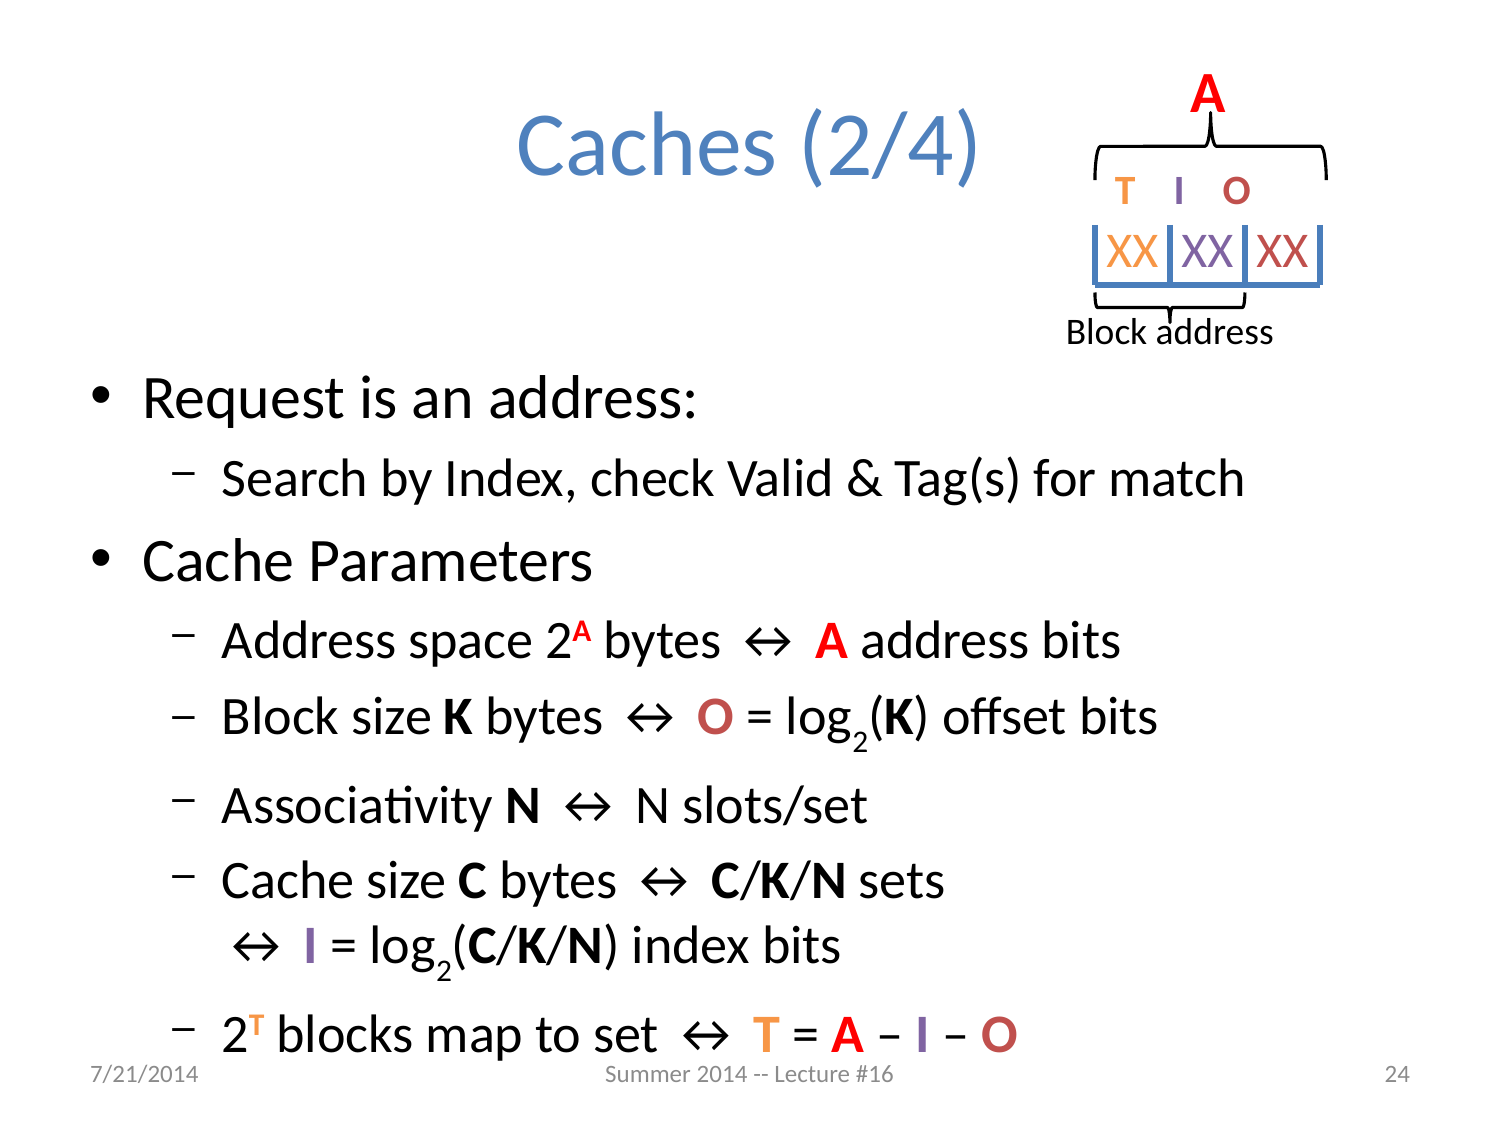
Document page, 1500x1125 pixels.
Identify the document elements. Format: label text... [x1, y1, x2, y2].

text_box T I O [1100, 155, 1350, 220]
text_box XX [1094, 209, 1169, 285]
text_box XX [1244, 220, 1320, 285]
title Caches (2/4) [75, 45, 1425, 233]
slide_number 7/21/2014 [75, 1042, 425, 1103]
list Request is an address: Search by Index, check Valid & Tag(s) for match Cache Parameters Address space 2A bytes ↔ A address bits Block size K bytes ↔ O = log2(K) offset bits Associativity N ↔ N slots/set Cache size C bytes ↔ C/K/N sets ↔ I = log2(C/K/N) index bits 2T blocks map to set ↔ T = A – I – O [75, 262, 1425, 1073]
footer Summer 2014 -- Lecture #16 [512, 1042, 988, 1103]
text_box A [1175, 46, 1241, 132]
text_box XX [1169, 220, 1244, 285]
slide_number <number> [1074, 1042, 1425, 1103]
text_box Block address [1049, 299, 1290, 360]
